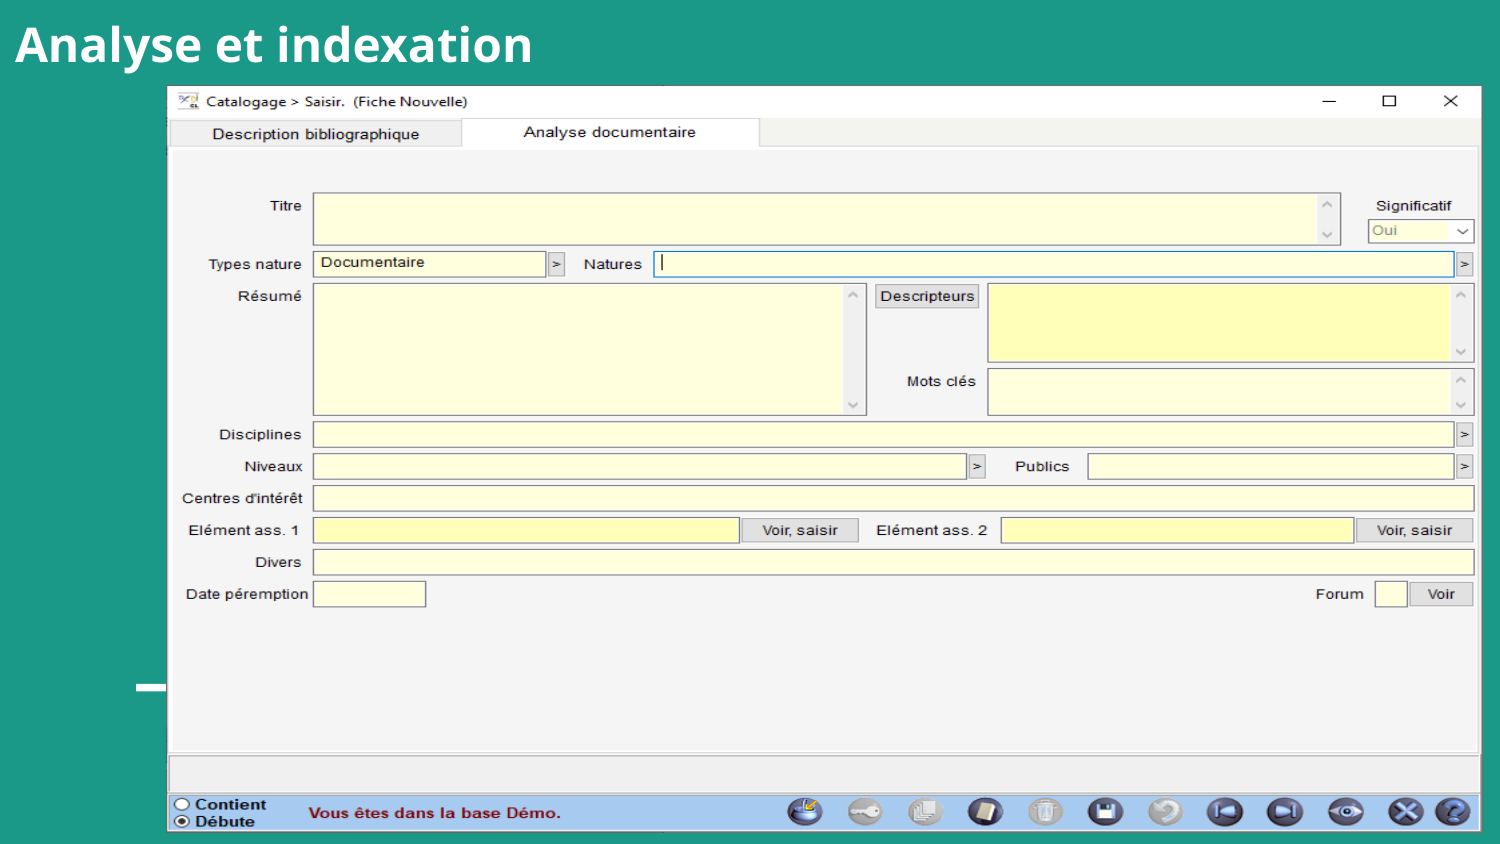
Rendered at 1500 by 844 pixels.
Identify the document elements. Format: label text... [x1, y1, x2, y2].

picture [166, 85, 1483, 833]
title Analyse et indexation [0, 0, 776, 127]
